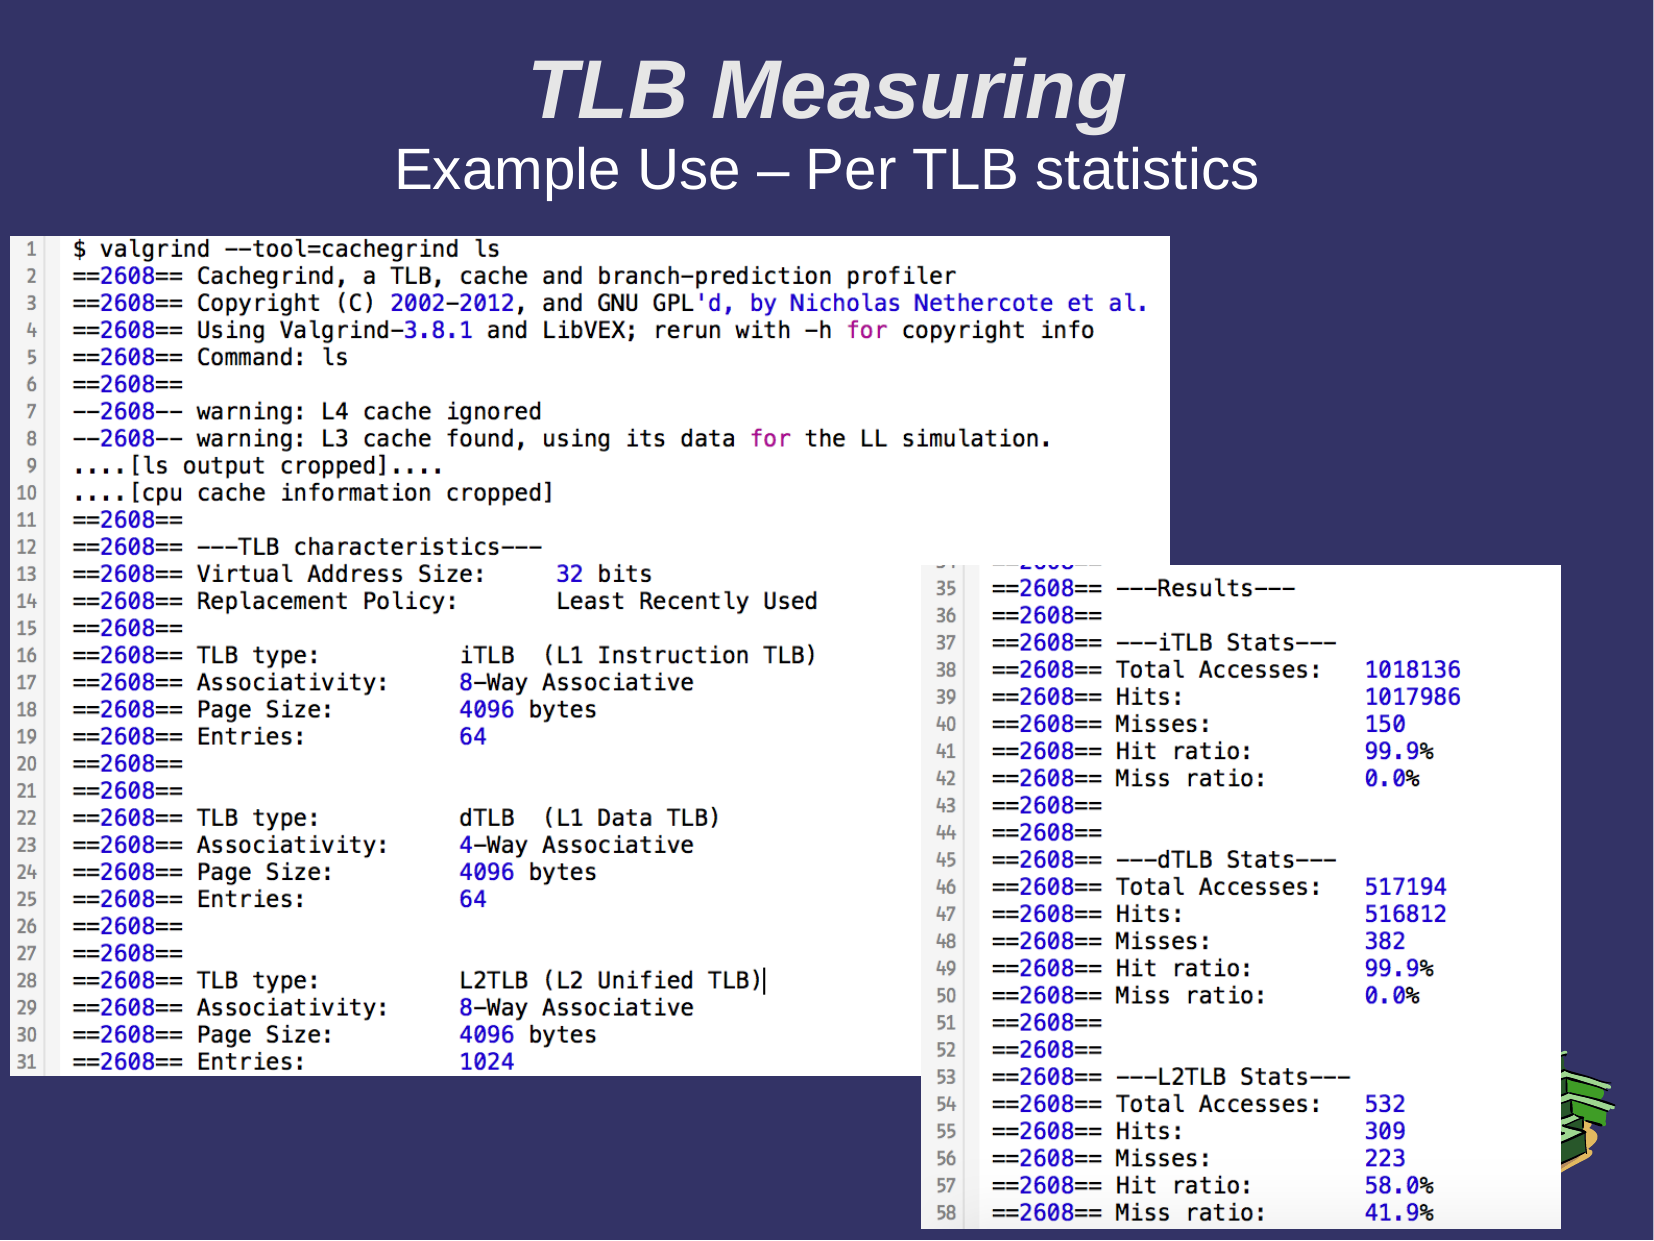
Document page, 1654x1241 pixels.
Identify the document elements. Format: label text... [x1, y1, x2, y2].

picture [10, 236, 1561, 1229]
title TLB Measuring Example Use – Per TLB statistics [121, 19, 1534, 227]
